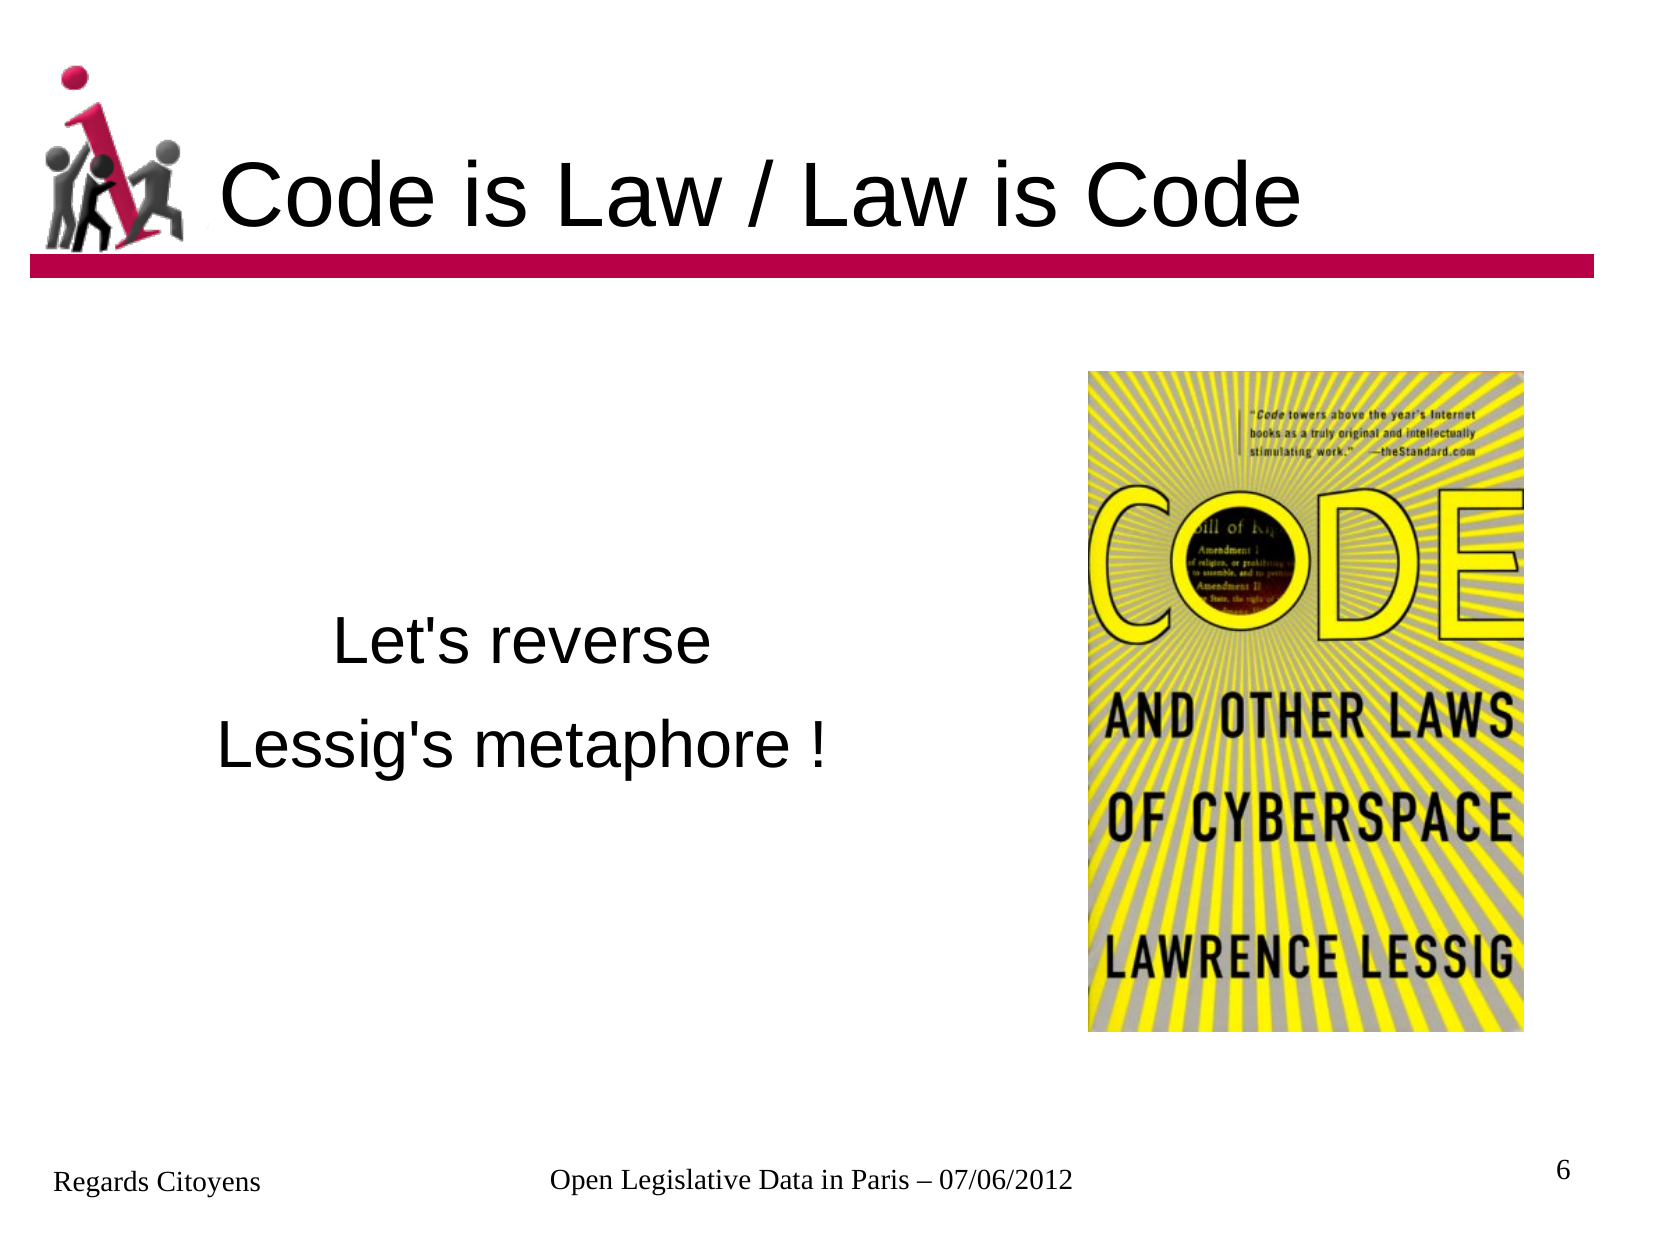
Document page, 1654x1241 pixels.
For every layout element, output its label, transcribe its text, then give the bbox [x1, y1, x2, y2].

picture [29, 61, 210, 254]
picture [1088, 371, 1524, 1032]
list Let's reverse Lessig's metaphore ! [171, 290, 875, 1109]
title Code is Law / Law is Code [218, 90, 1607, 298]
